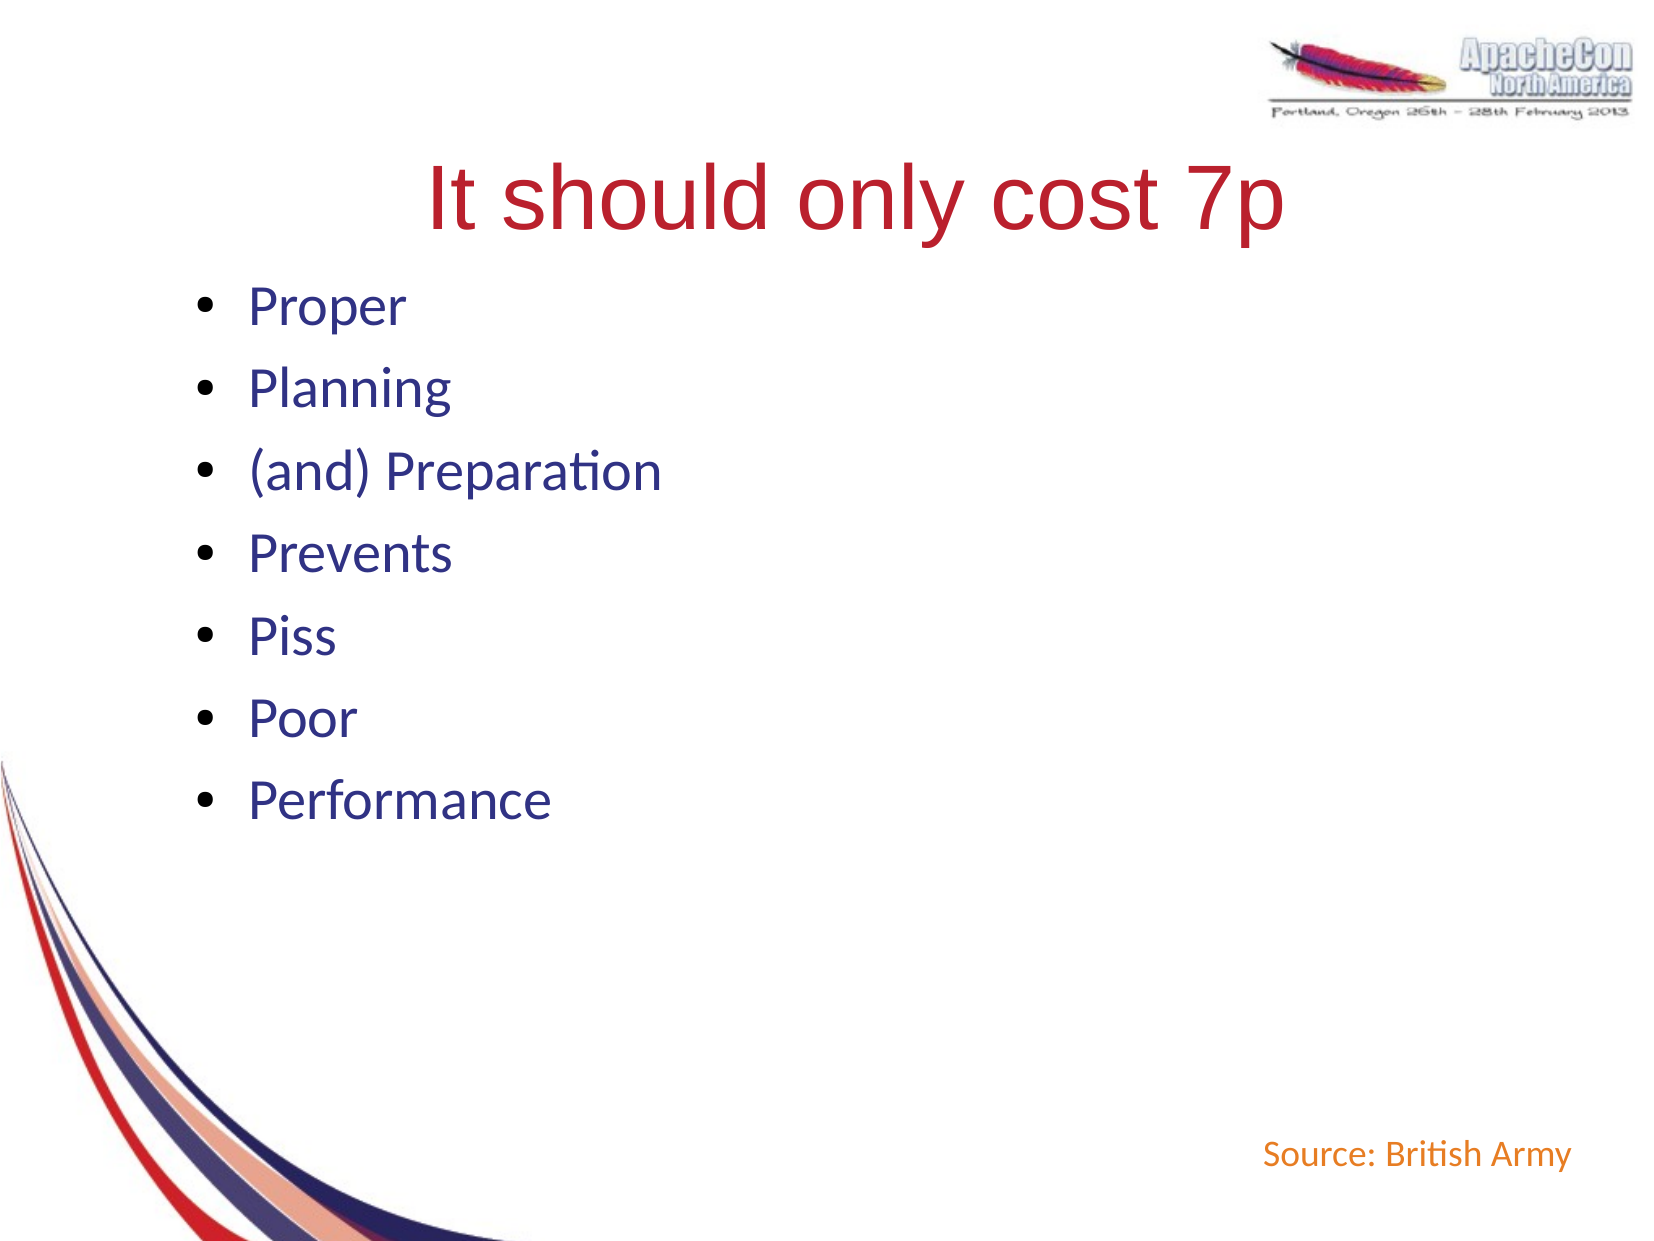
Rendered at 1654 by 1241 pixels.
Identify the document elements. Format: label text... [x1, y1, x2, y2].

list Proper Planning (and) Preparation Prevents Piss Poor Performance [177, 283, 1536, 1003]
text_box Source: British Army [1248, 1121, 1588, 1182]
picture [0, 0, 1654, 1241]
title It should only cost 7p [177, 141, 1536, 254]
